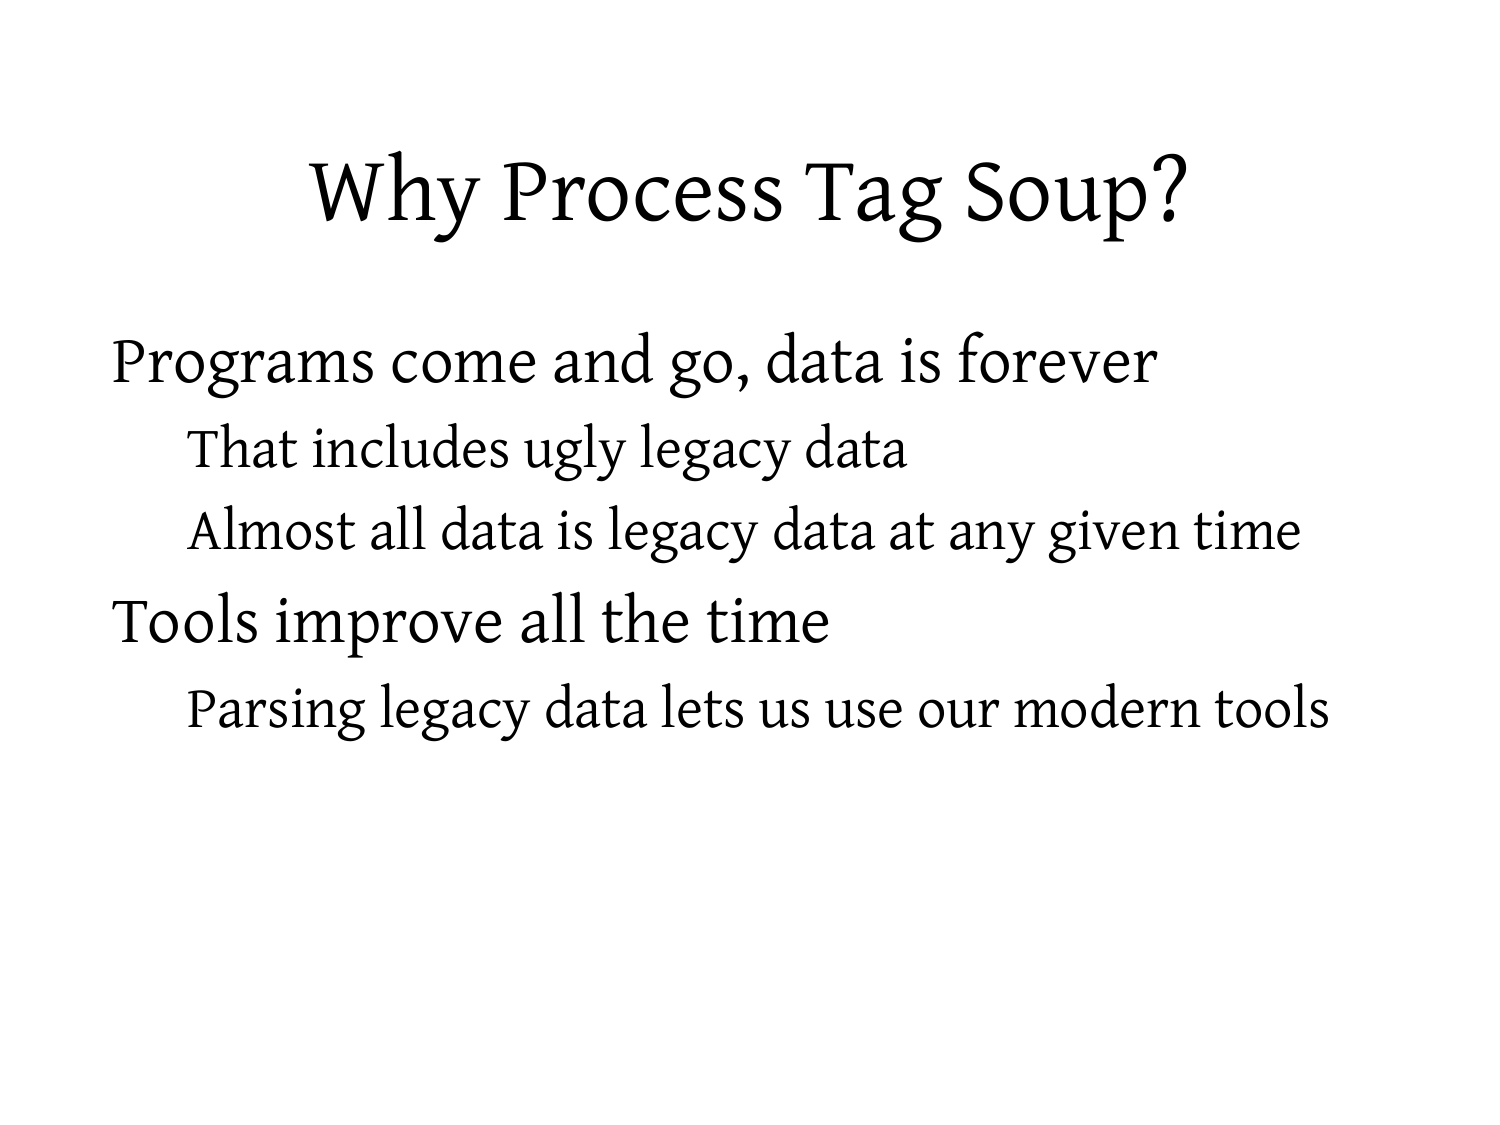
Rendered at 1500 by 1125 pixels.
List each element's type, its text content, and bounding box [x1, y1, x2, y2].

list Programs come and go, data is forever That includes ugly legacy data Almost all data is legacy data at any given time Tools improve all the time Parsing legacy data lets us use our modern tools [112, 324, 1387, 1000]
title Why Process Tag Soup? [112, 99, 1387, 288]
